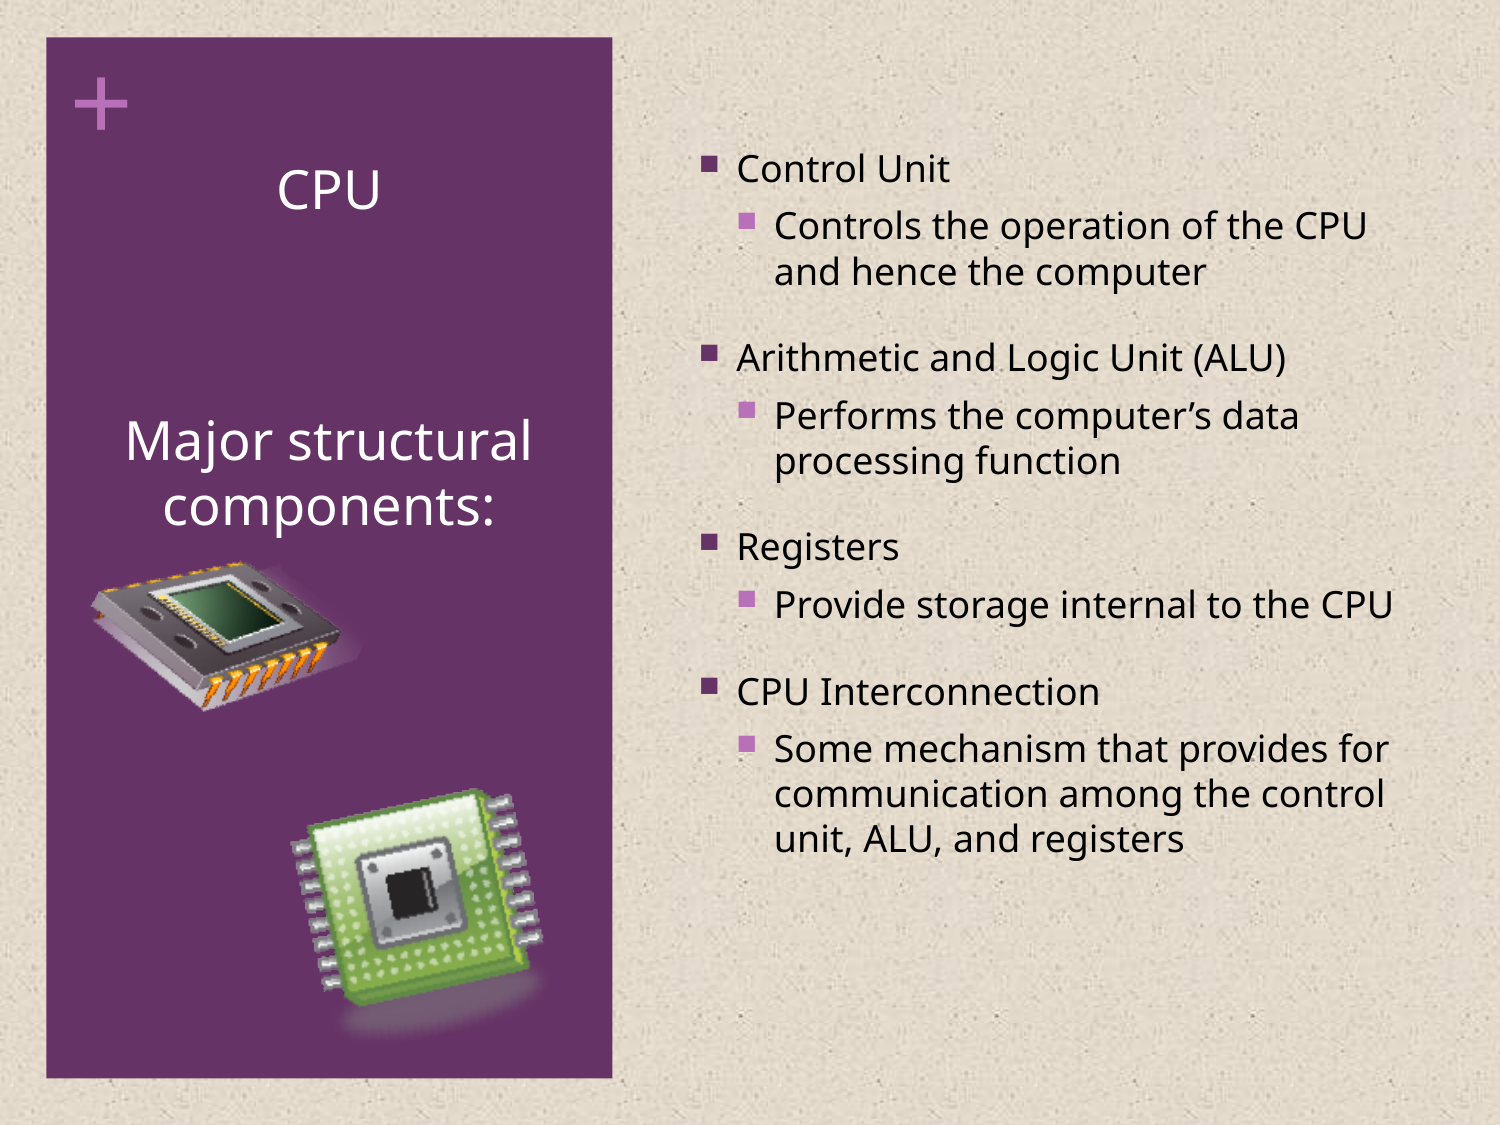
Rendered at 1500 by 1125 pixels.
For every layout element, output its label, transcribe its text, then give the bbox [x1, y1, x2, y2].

list Control Unit Controls the operation of the CPU and hence the computer Arithmetic and Logic Unit (ALU) Performs the computer’s data processing function Registers Provide storage internal to the CPU CPU Interconnection Some mechanism that provides for communication among the control unit, ALU, and registers [683, 137, 1438, 1088]
title CPU [62, 37, 597, 229]
list Major structural components: [62, 275, 597, 668]
picture [0, 0, 1500, 1125]
